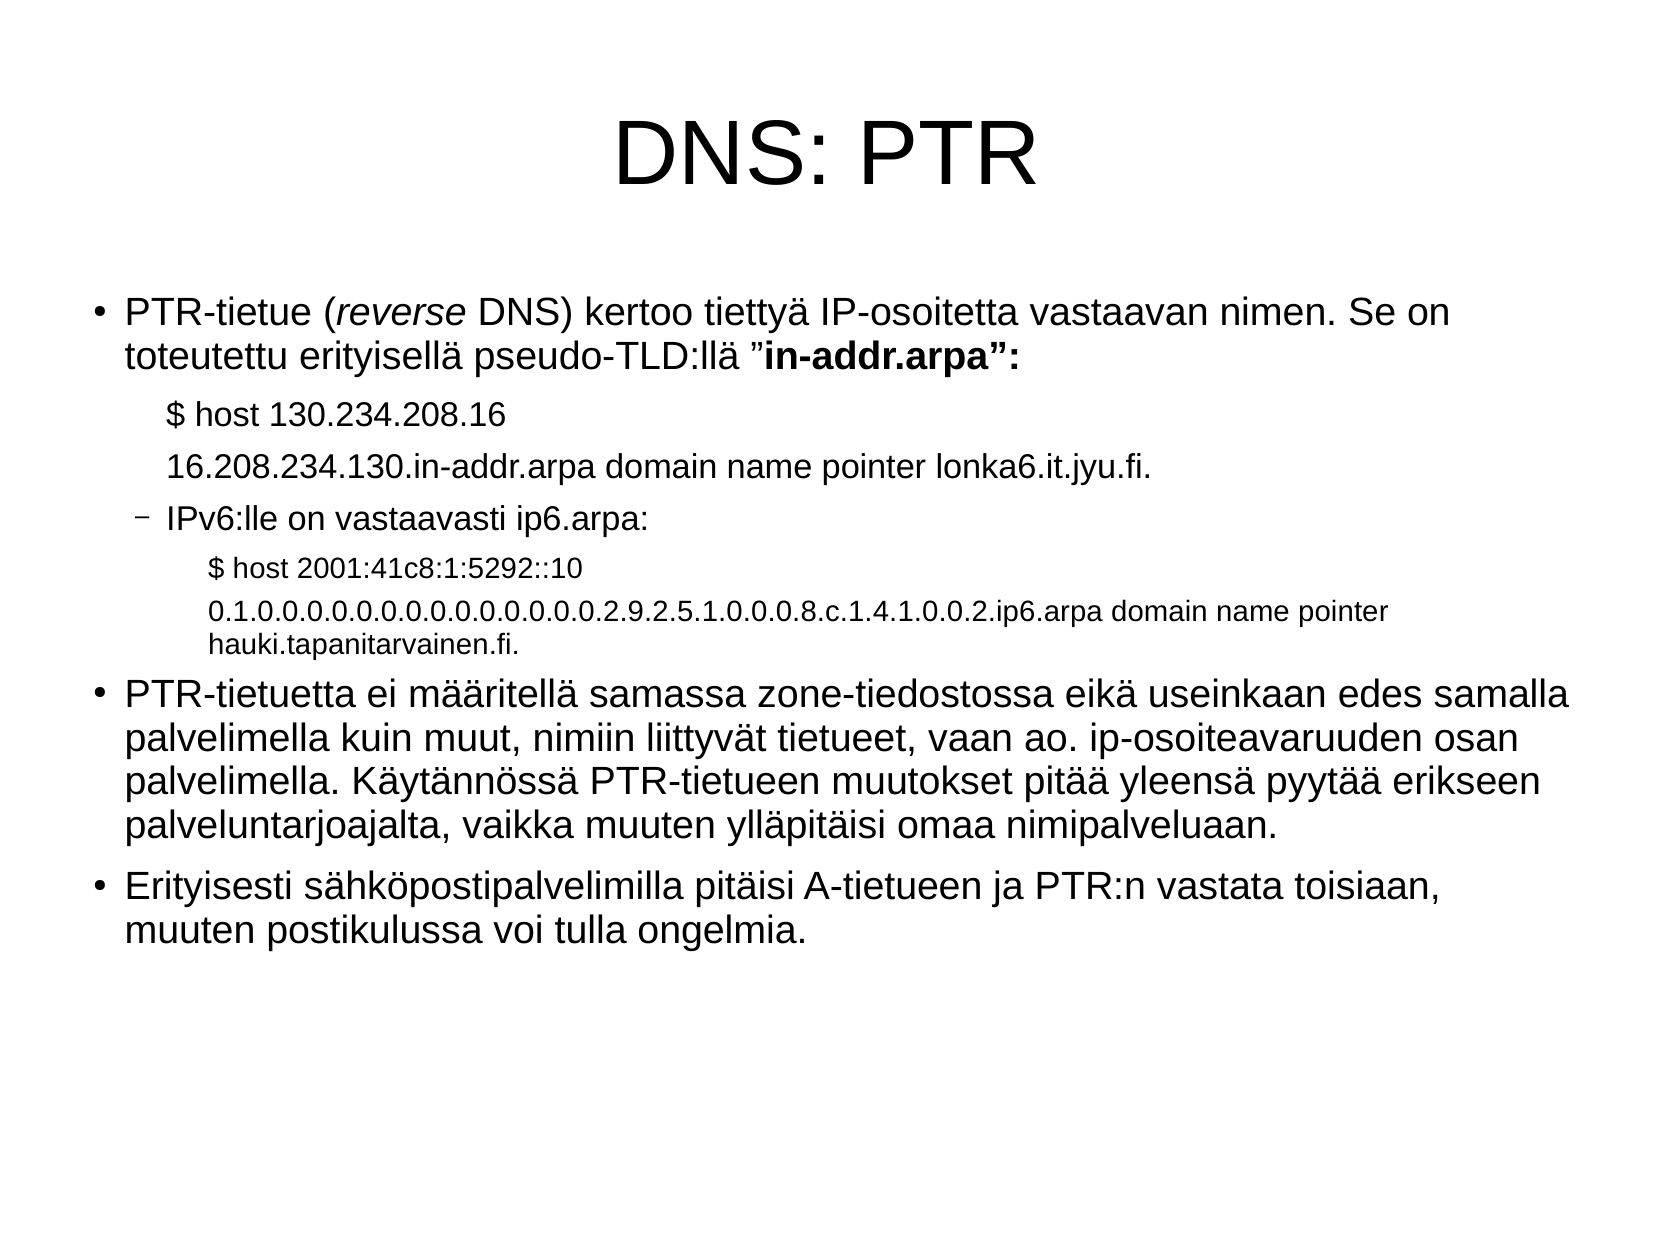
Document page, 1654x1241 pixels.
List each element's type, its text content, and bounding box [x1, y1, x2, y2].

list PTR-tietue (reverse DNS) kertoo tiettyä IP-osoitetta vastaavan nimen. Se on toteutettu erityisellä pseudo-TLD:llä ”in-addr.arpa”: $ host 130.234.208.16 16.208.234.130.in-addr.arpa domain name pointer lonka6.it.jyu.fi. IPv6:lle on vastaavasti ip6.arpa: $ host 2001:41c8:1:5292::10 0.1.0.0.0.0.0.0.0.0.0.0.0.0.0.0.2.9.2.5.1.0.0.0.8.c.1.4.1.0.0.2.ip6.arpa domain name pointer hauki.tapanitarvainen.fi. PTR-tietuetta ei määritellä samassa zone-tiedostossa eikä useinkaan edes samalla palvelimella kuin muut, nimiin liittyvät tietueet, vaan ao. ip-osoiteavaruuden osan palvelimella. Käytännössä PTR-tietueen muutokset pitää yleensä pyytää erikseen palveluntarjoajalta, vaikka muuten ylläpitäisi omaa nimipalveluaan. Erityisesti sähköpostipalvelimilla pitäisi A-tietueen ja PTR:n vastata toisiaan, muuten postikulussa voi tulla ongelmia. [82, 290, 1571, 1010]
title DNS: PTR [82, 49, 1571, 257]
